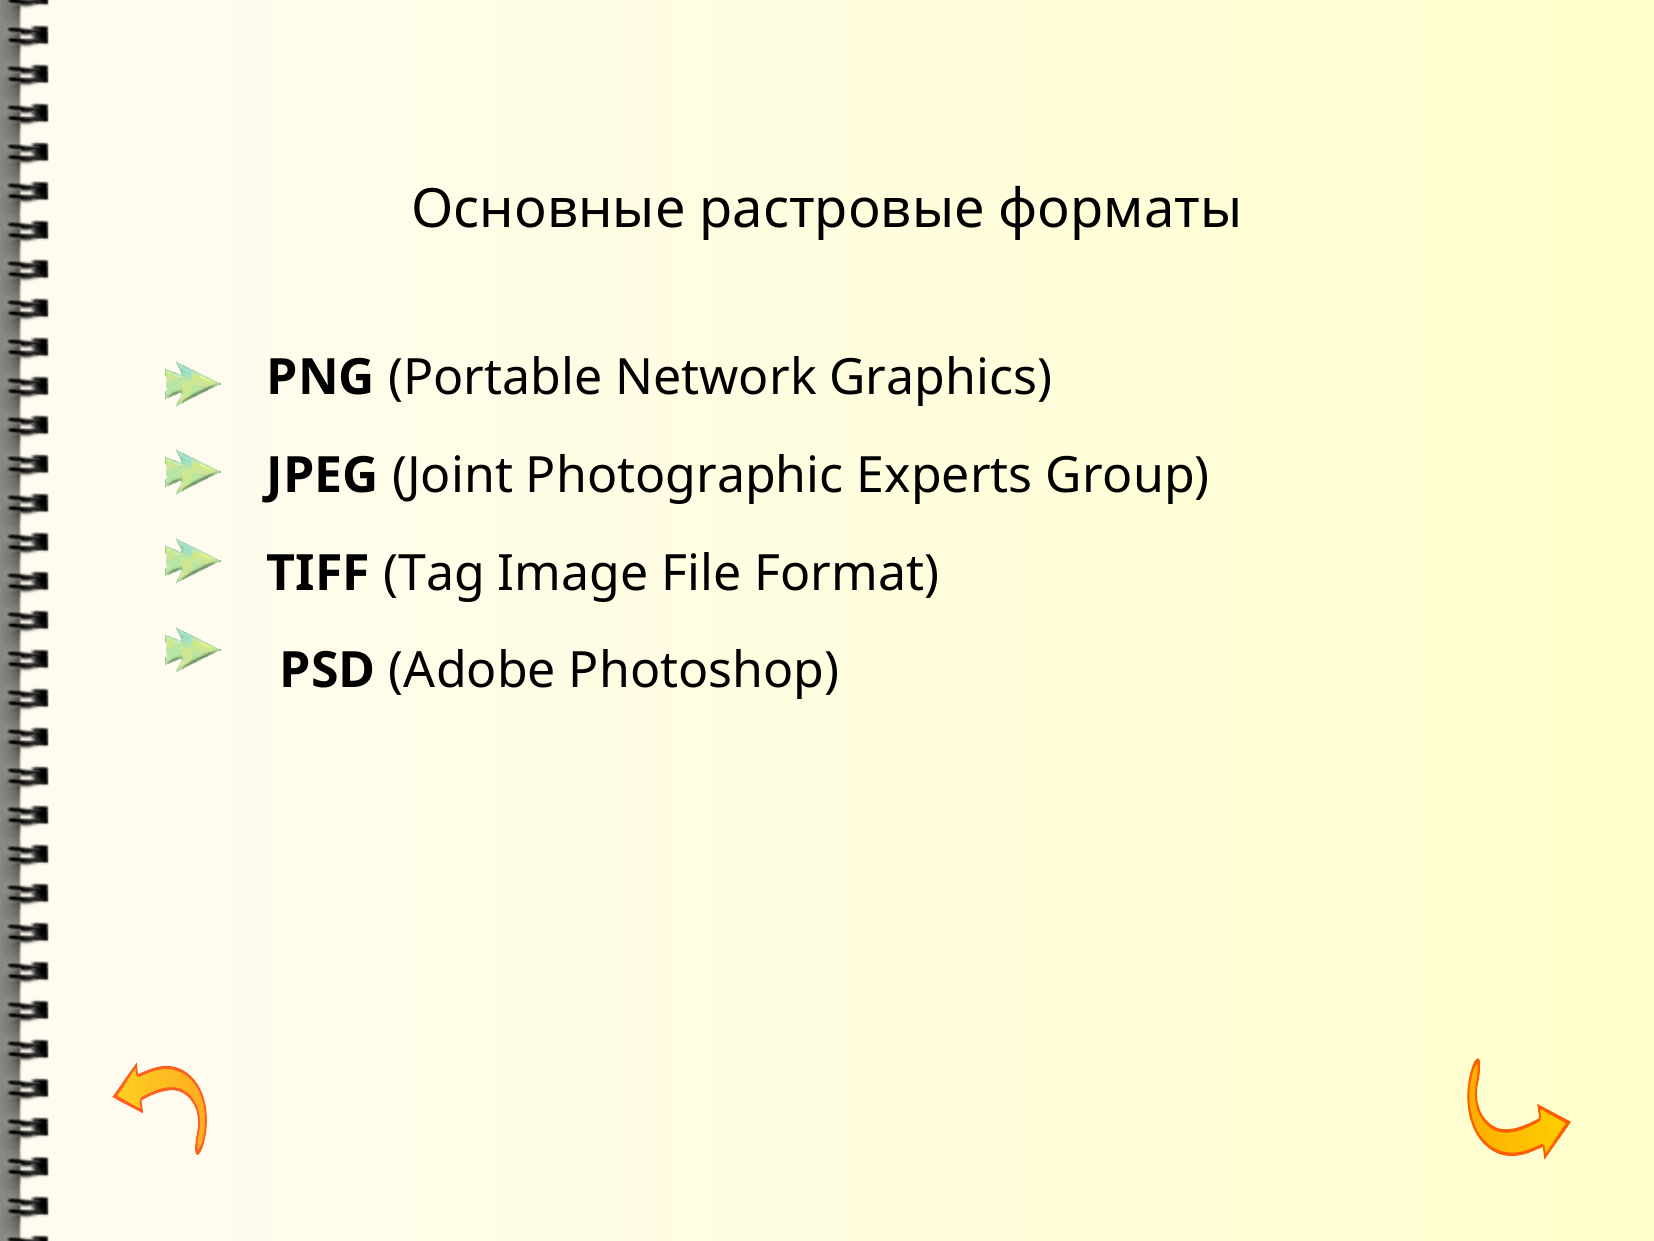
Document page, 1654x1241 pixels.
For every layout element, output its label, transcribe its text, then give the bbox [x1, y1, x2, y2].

title Основные растровые форматы [121, 102, 1534, 310]
list PNG (Portable Network Graphics) JPEG (Joint Photographic Experts Group) TIFF (Tag Image File Format) PSD (Adobe Photoshop) [118, 340, 1531, 1123]
picture [147, 354, 237, 414]
picture [147, 531, 237, 591]
picture [0, 0, 1654, 1241]
picture [147, 442, 237, 502]
picture [112, 1062, 207, 1156]
picture [1467, 1058, 1571, 1160]
picture [147, 620, 237, 680]
